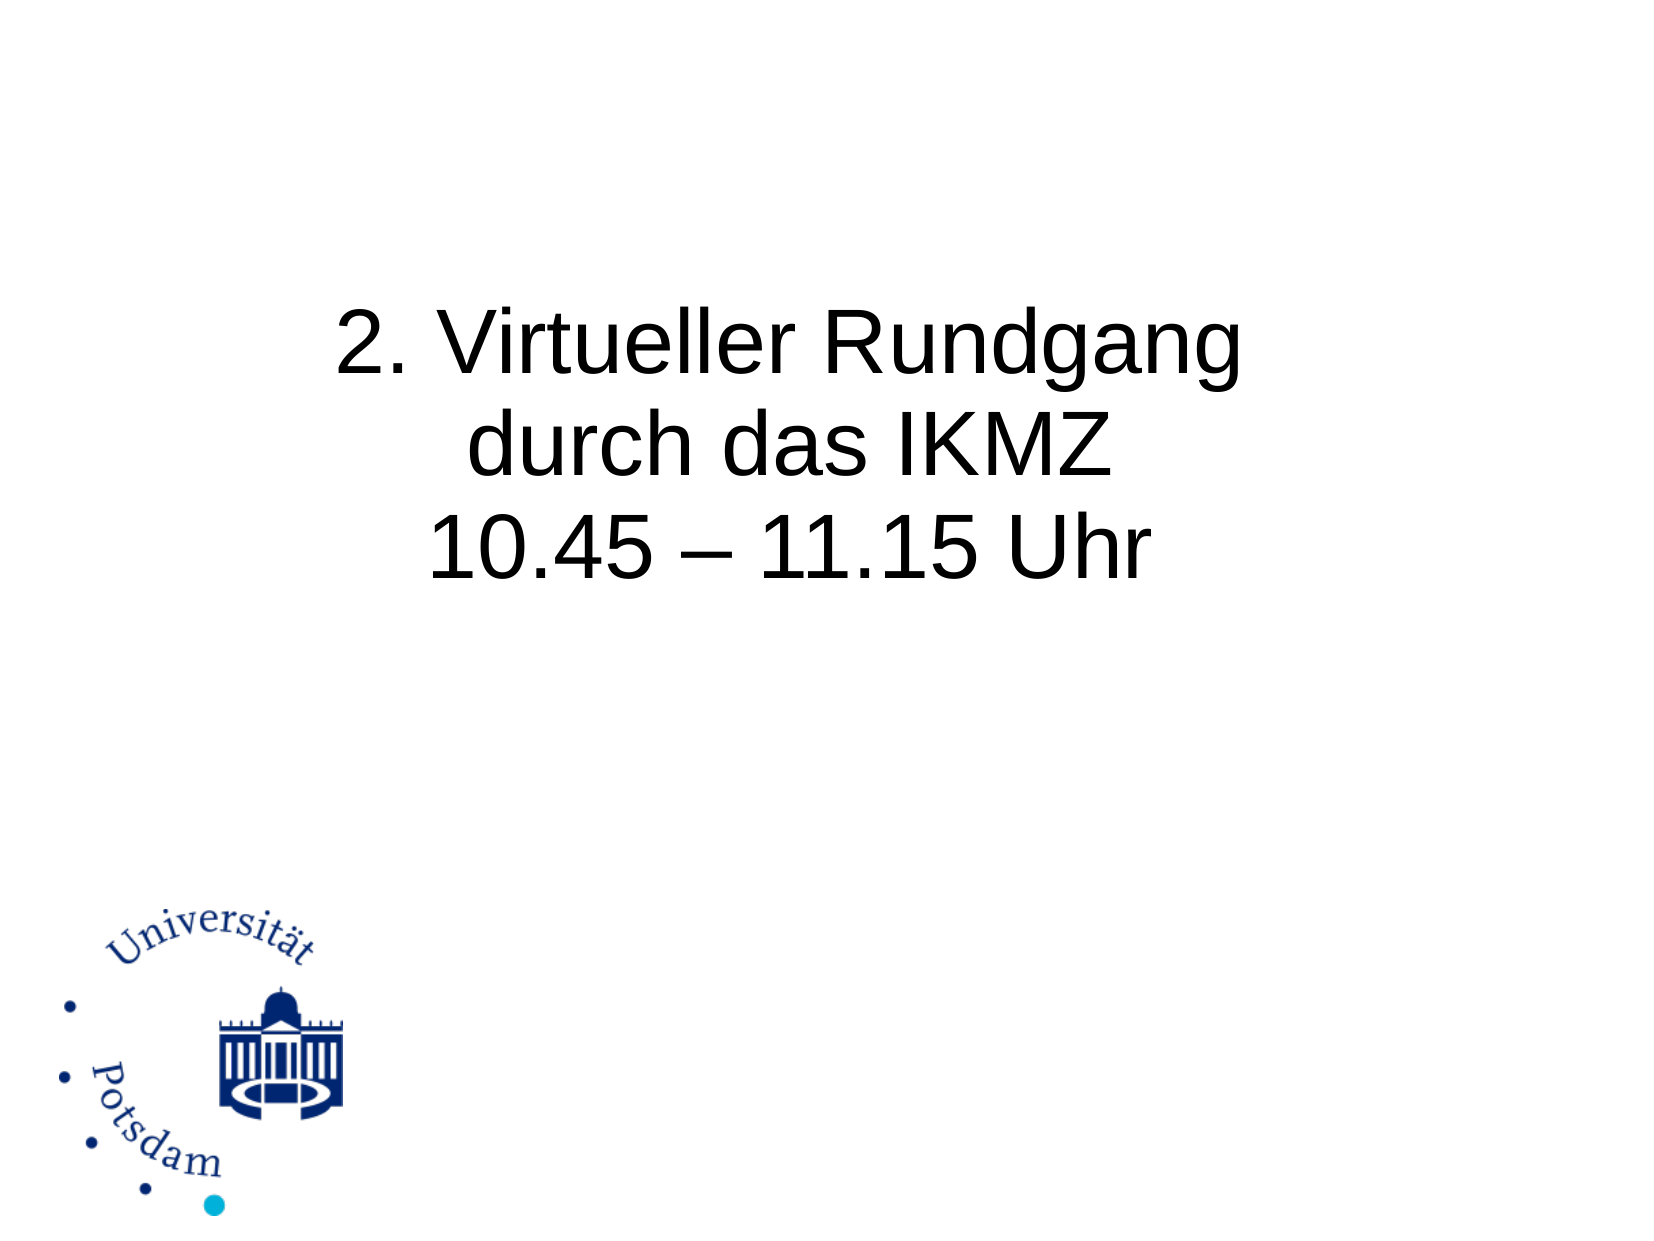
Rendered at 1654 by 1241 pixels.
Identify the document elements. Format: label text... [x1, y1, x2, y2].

title 2. Virtueller Rundgang durch das IKMZ 10.45 – 11.15 Uhr [59, 290, 1548, 598]
picture [59, 909, 343, 1216]
